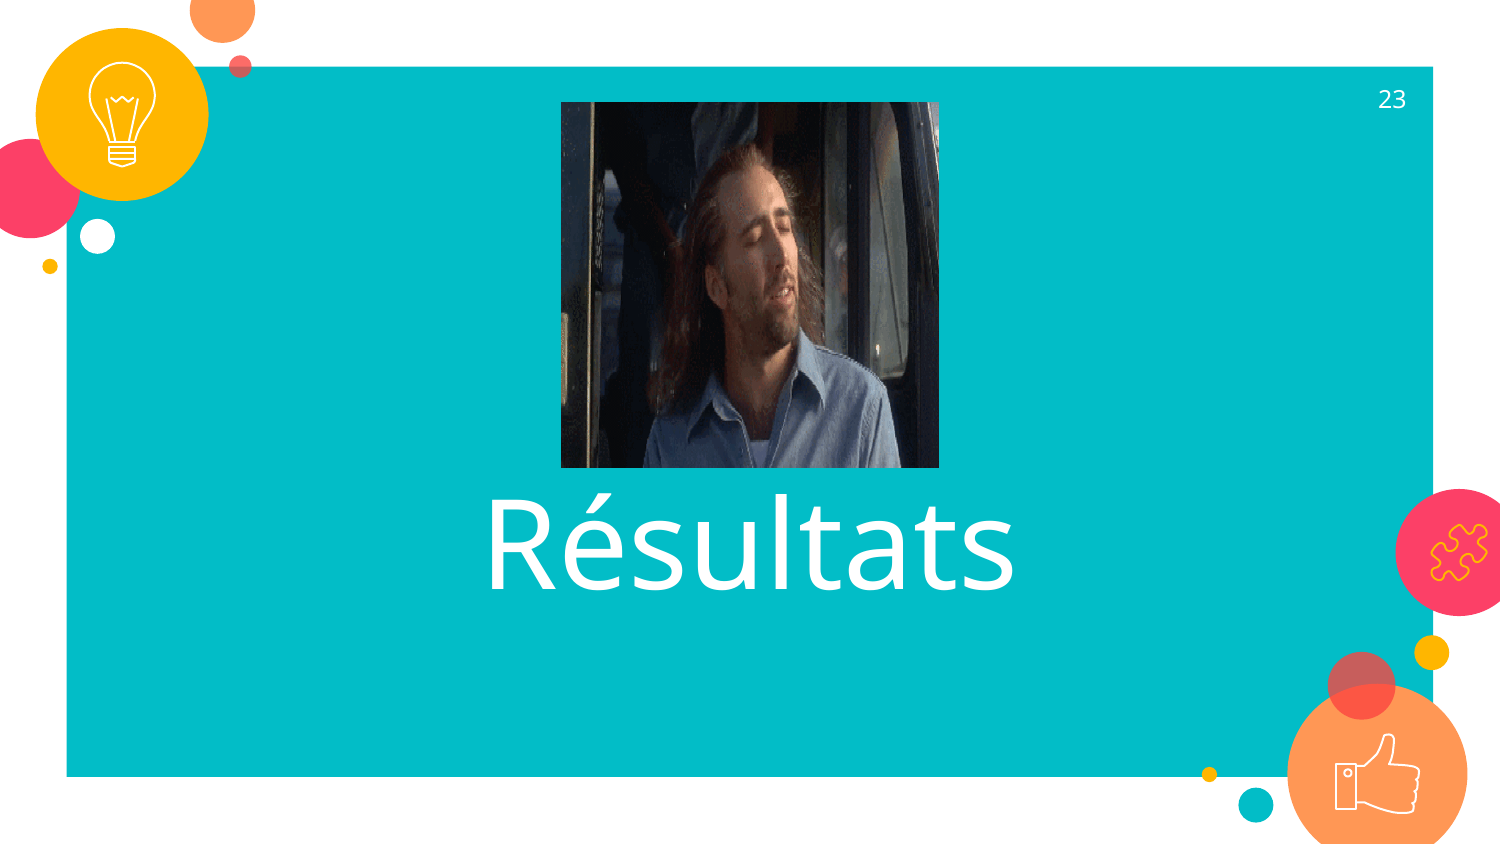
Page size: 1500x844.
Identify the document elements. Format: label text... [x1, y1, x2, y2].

picture [561, 102, 939, 468]
title Résultats [361, 444, 1139, 635]
slide_number <number> [1331, 68, 1422, 134]
